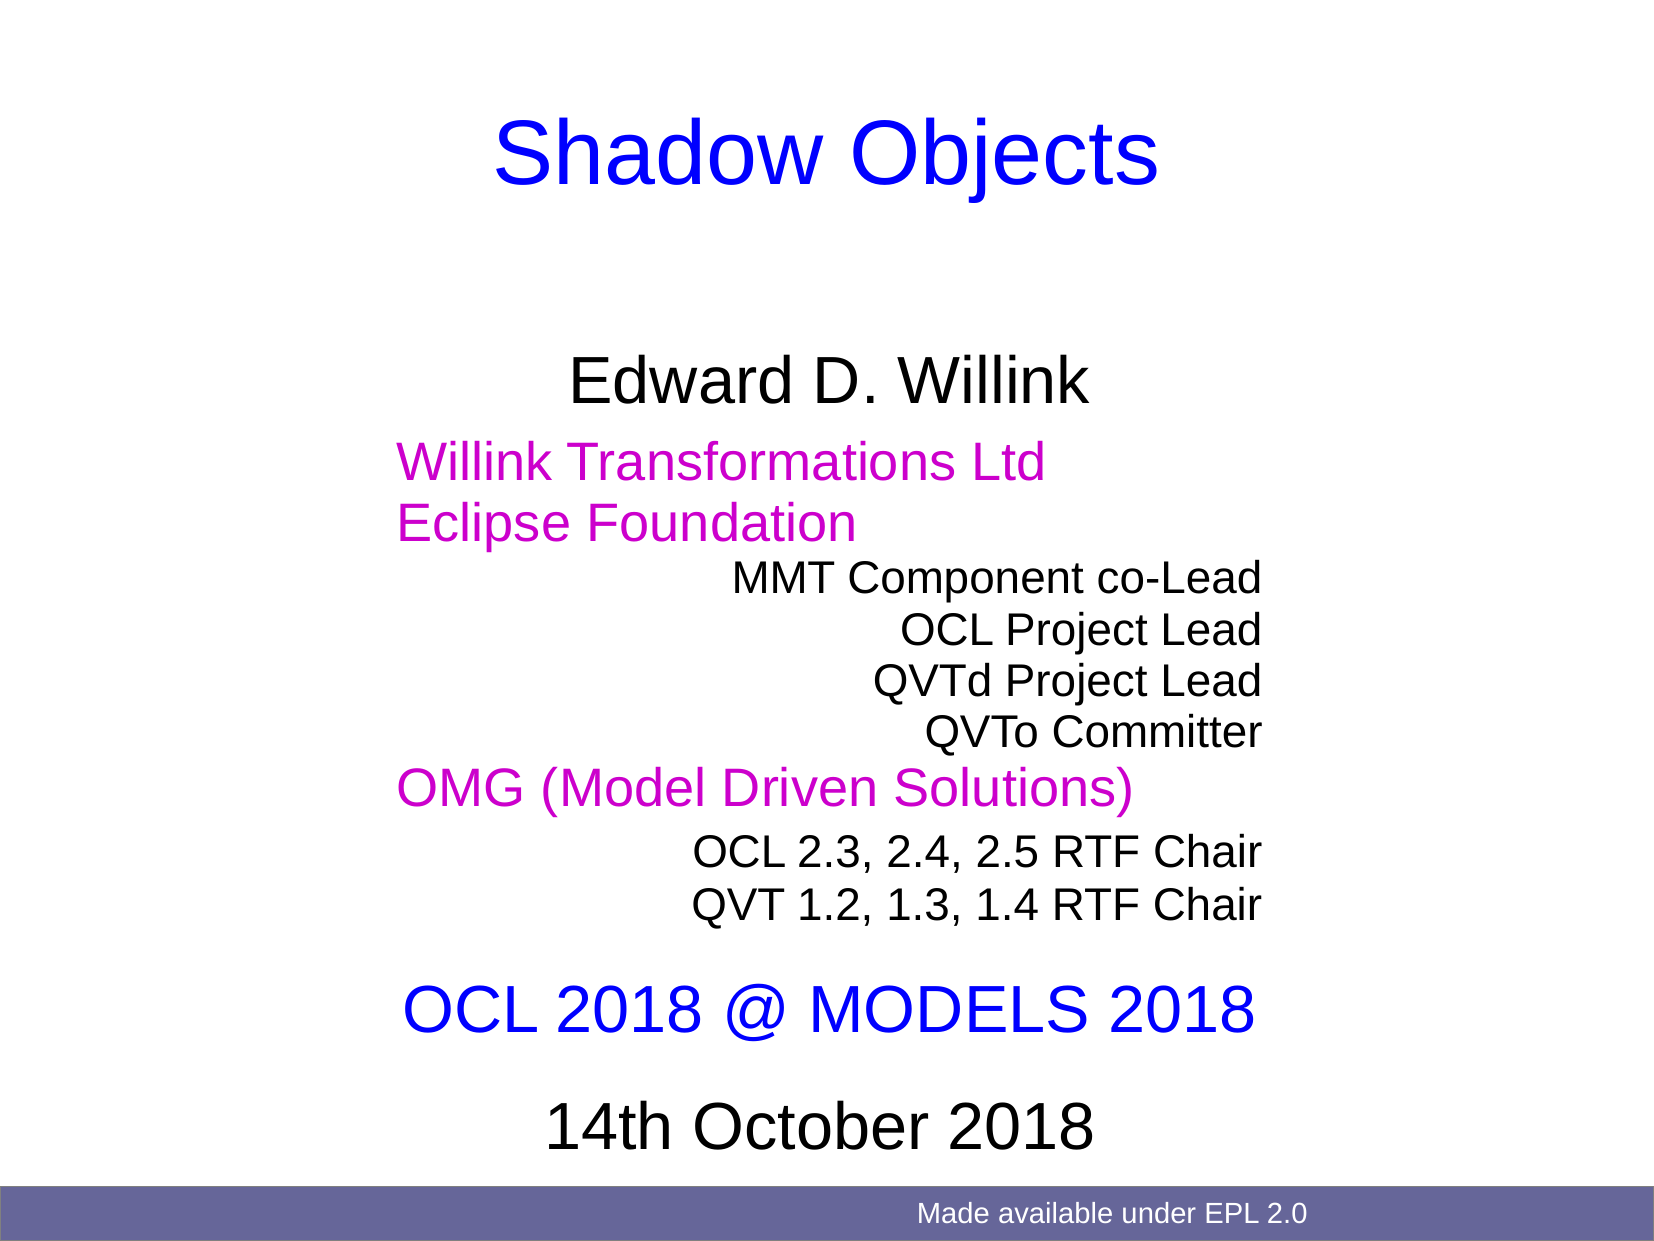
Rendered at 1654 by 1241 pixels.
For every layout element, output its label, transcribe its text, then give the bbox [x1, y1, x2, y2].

subtitle Edward D. Willink Willink Transformations Ltd Eclipse Foundation MMT Component co-Lead OCL Project Lead QVTd Project Lead QVTo Committer OMG (Model Driven Solutions) OCL 2.3, 2.4, 2.5 RTF Chair QVT 1.2, 1.3, 1.4 RTF Chair OCL 2018 @ MODELS 2018 14th October 2018 [396, 324, 1263, 1182]
title Shadow Objects [59, 0, 1595, 307]
